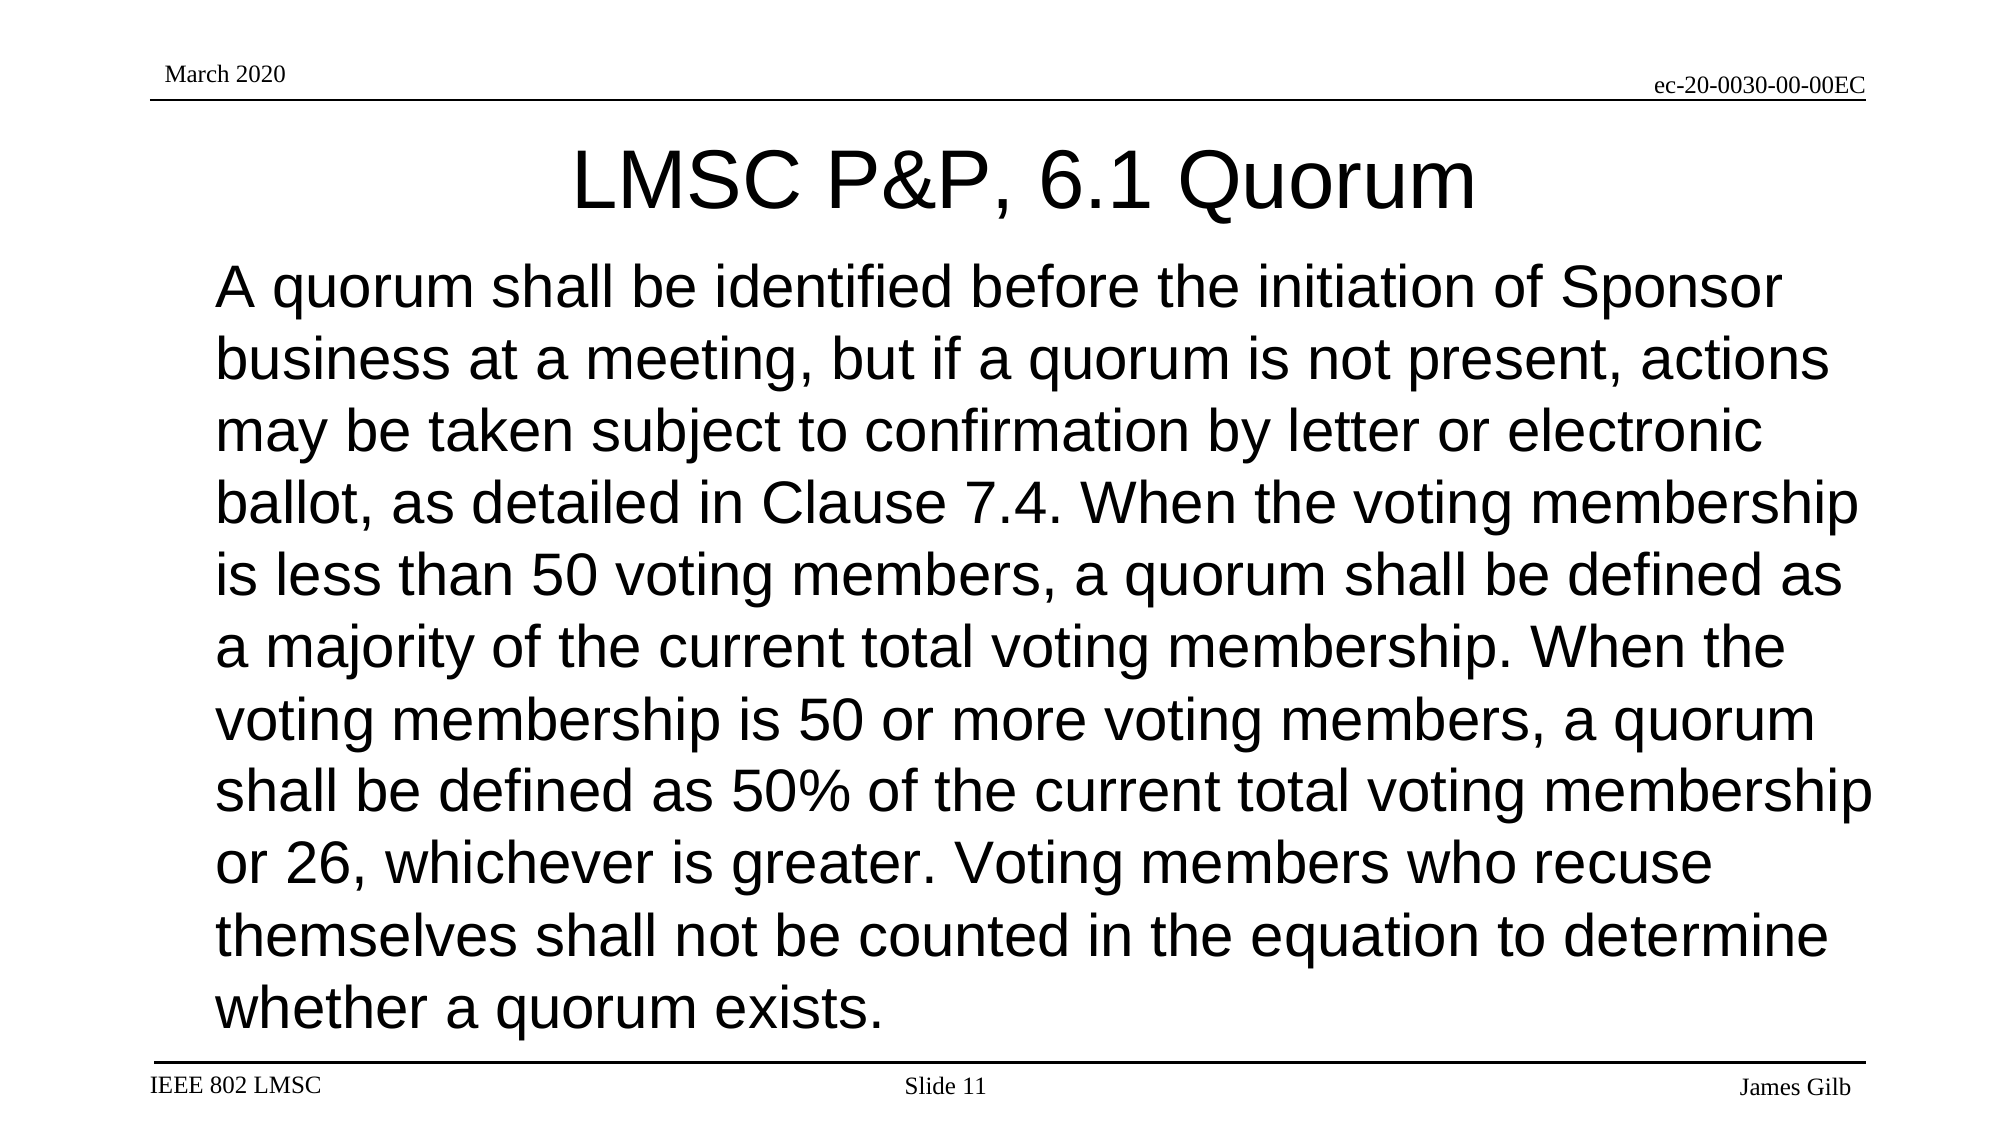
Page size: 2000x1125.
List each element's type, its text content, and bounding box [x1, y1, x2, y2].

list A quorum shall be identified before the initiation of Sponsor business at a meeting, but if a quorum is not present, actions may be taken subject to confirmation by letter or electronic ballot, as detailed in Clause 7.4. When the voting membership is less than 50 voting members, a quorum shall be defined as a majority of the current total voting membership. When the voting membership is 50 or more voting members, a quorum shall be defined as 50% of the current total voting membership or 26, whichever is greater. Voting members who recuse themselves shall not be counted in the equation to determine whether a quorum exists. [149, 239, 1900, 1051]
title LMSC P&P, 6.1 Quorum [149, 112, 1900, 238]
